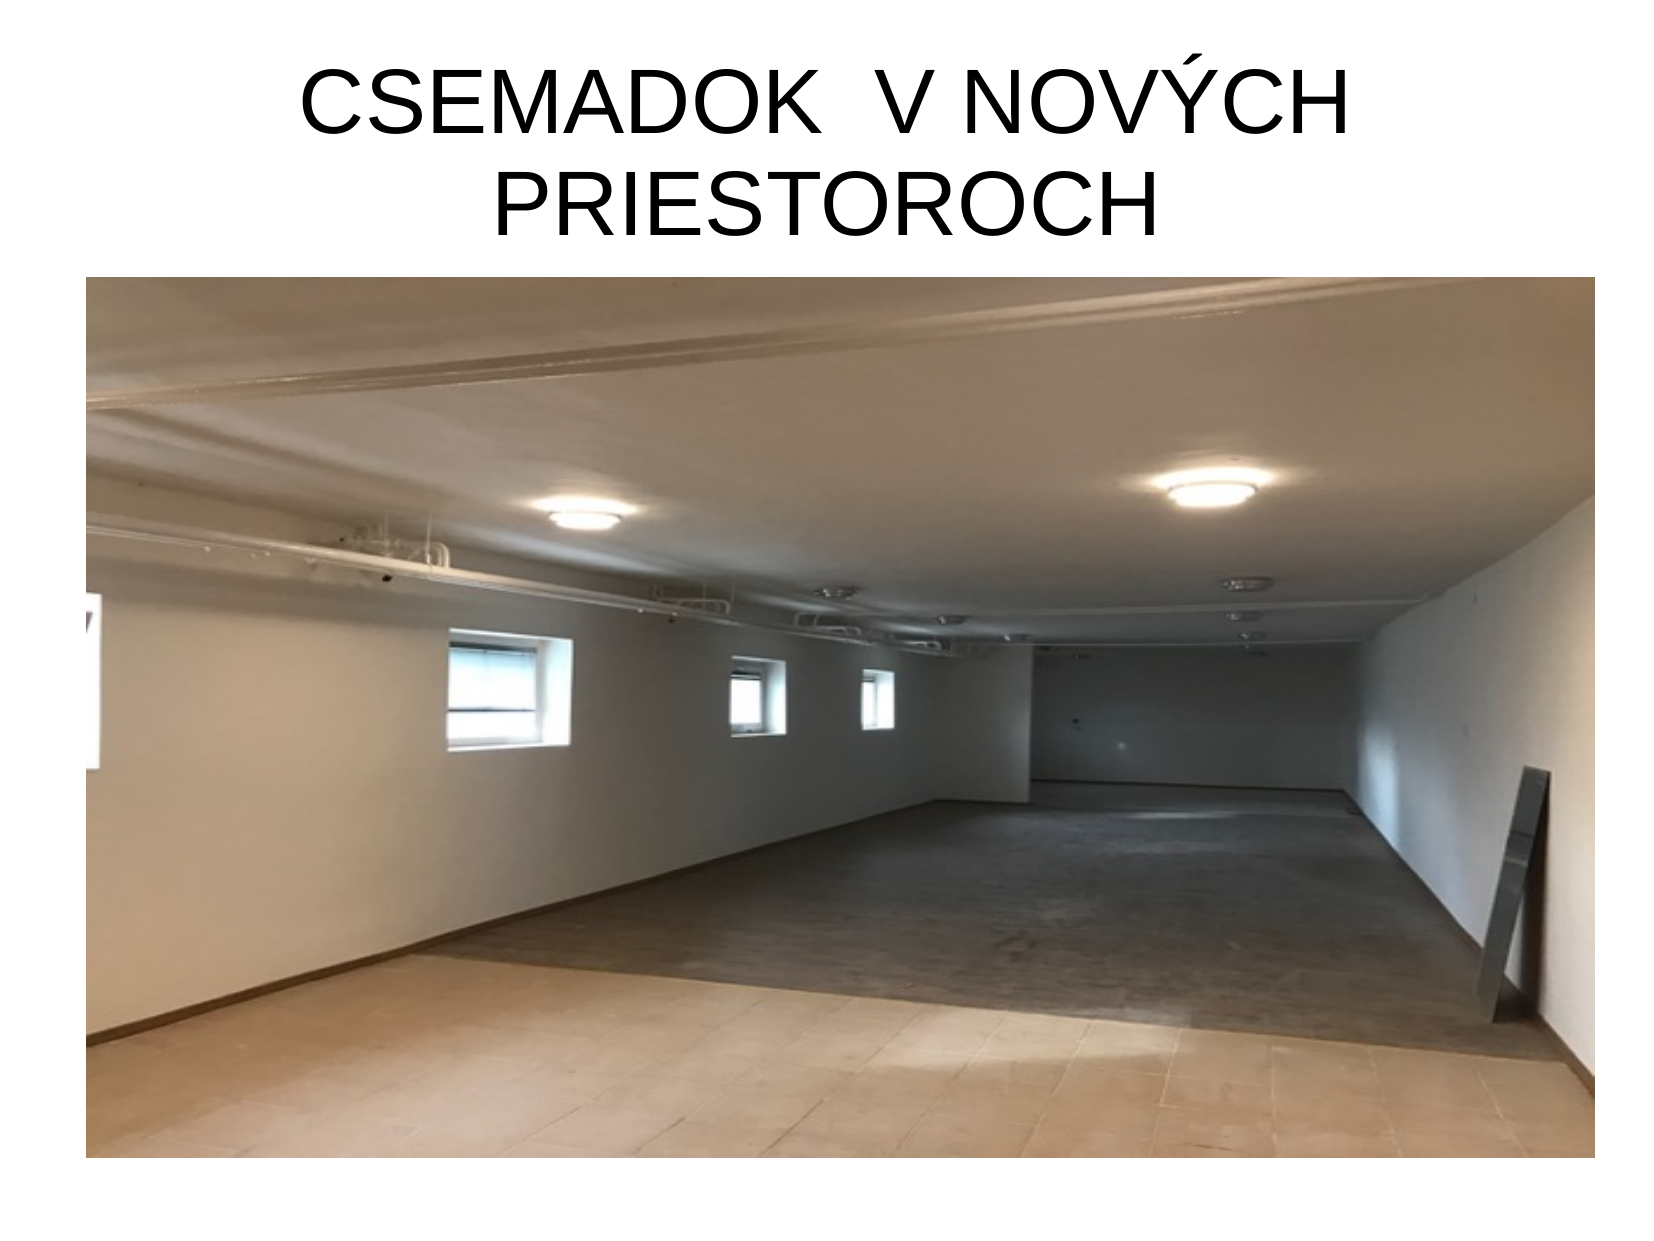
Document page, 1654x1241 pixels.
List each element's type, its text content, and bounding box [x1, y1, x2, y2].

picture [86, 277, 1595, 1158]
title CSEMADOK V NOVÝCH PRIESTOROCH [82, 49, 1571, 257]
